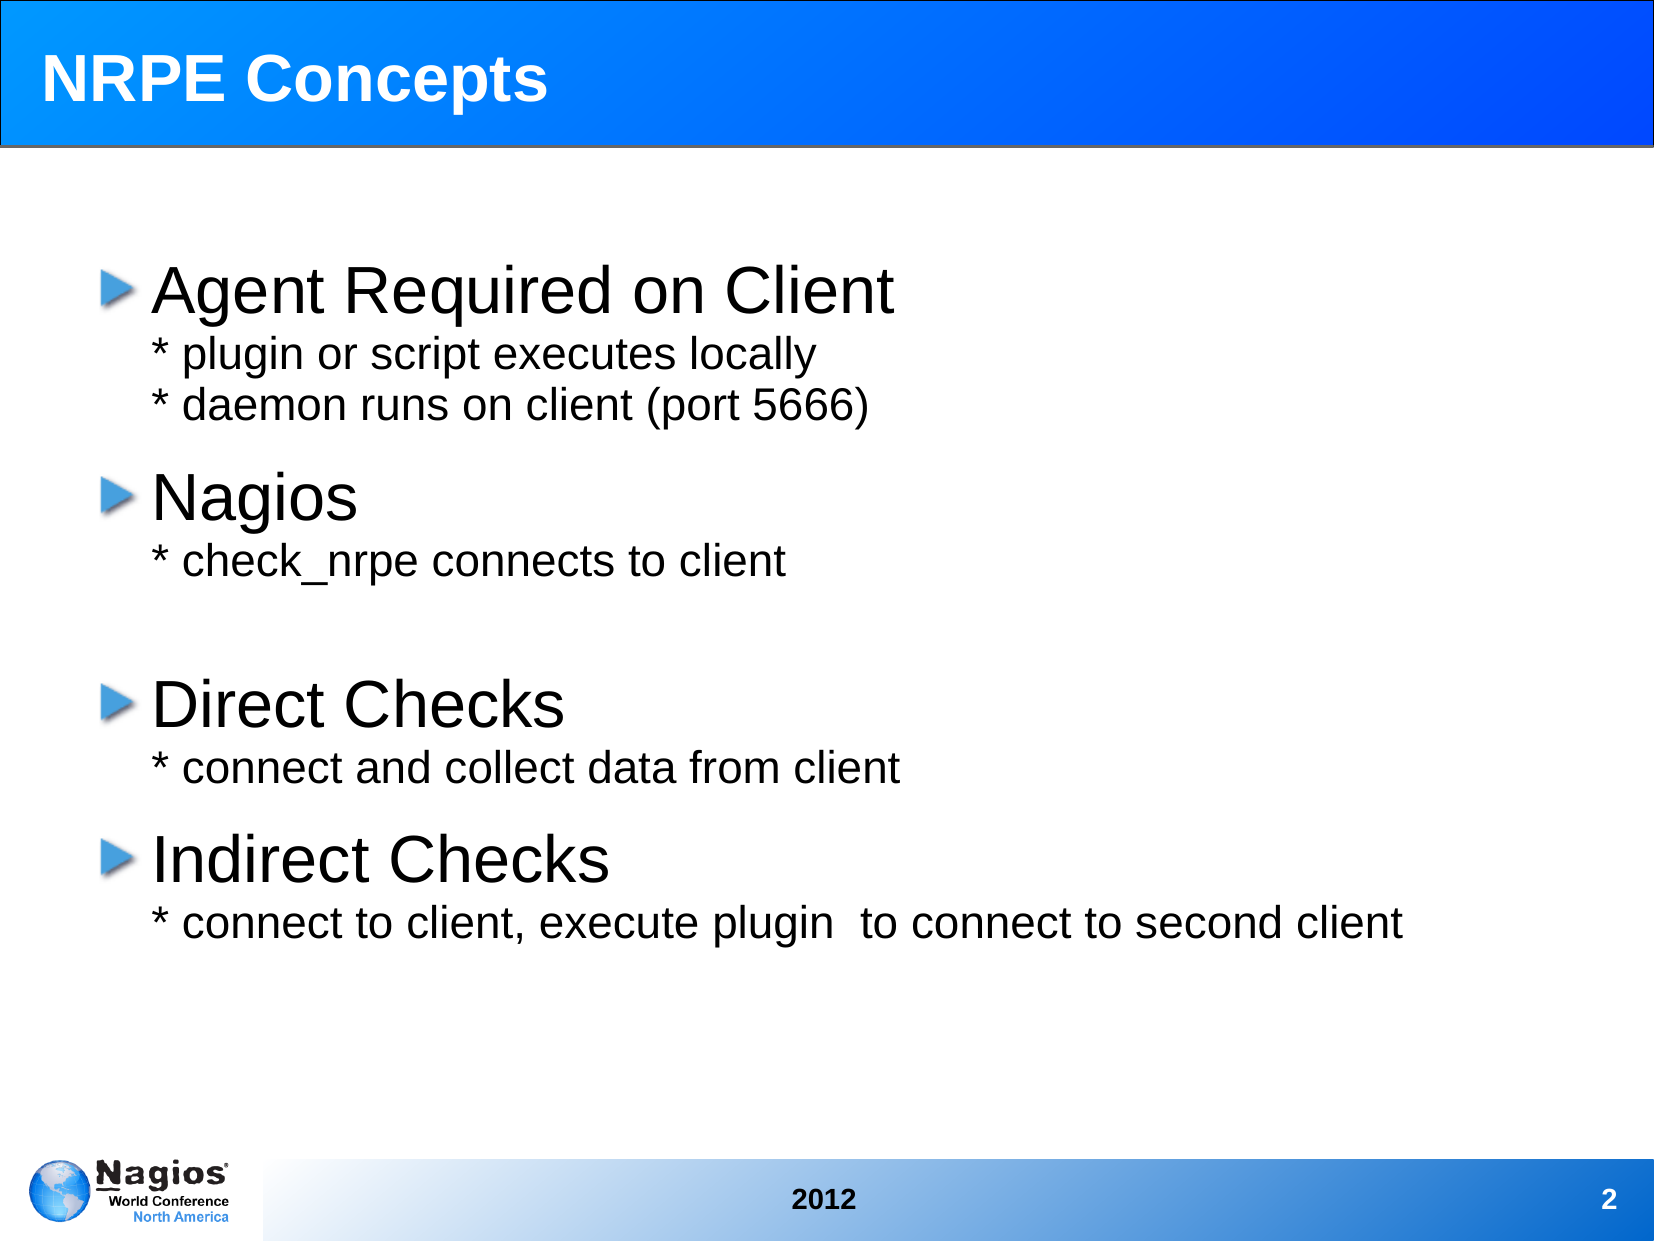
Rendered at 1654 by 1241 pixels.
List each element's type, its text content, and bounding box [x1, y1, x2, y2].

title NRPE Concepts [41, 29, 1248, 127]
picture [29, 1159, 229, 1235]
list Agent Required on Client * plugin or script executes locally * daemon runs on client (port 5666) Nagios * check_nrpe connects to client Direct Checks * connect and collect data from client Indirect Checks * connect to client, execute plugin to connect to second client [80, 253, 1599, 1072]
